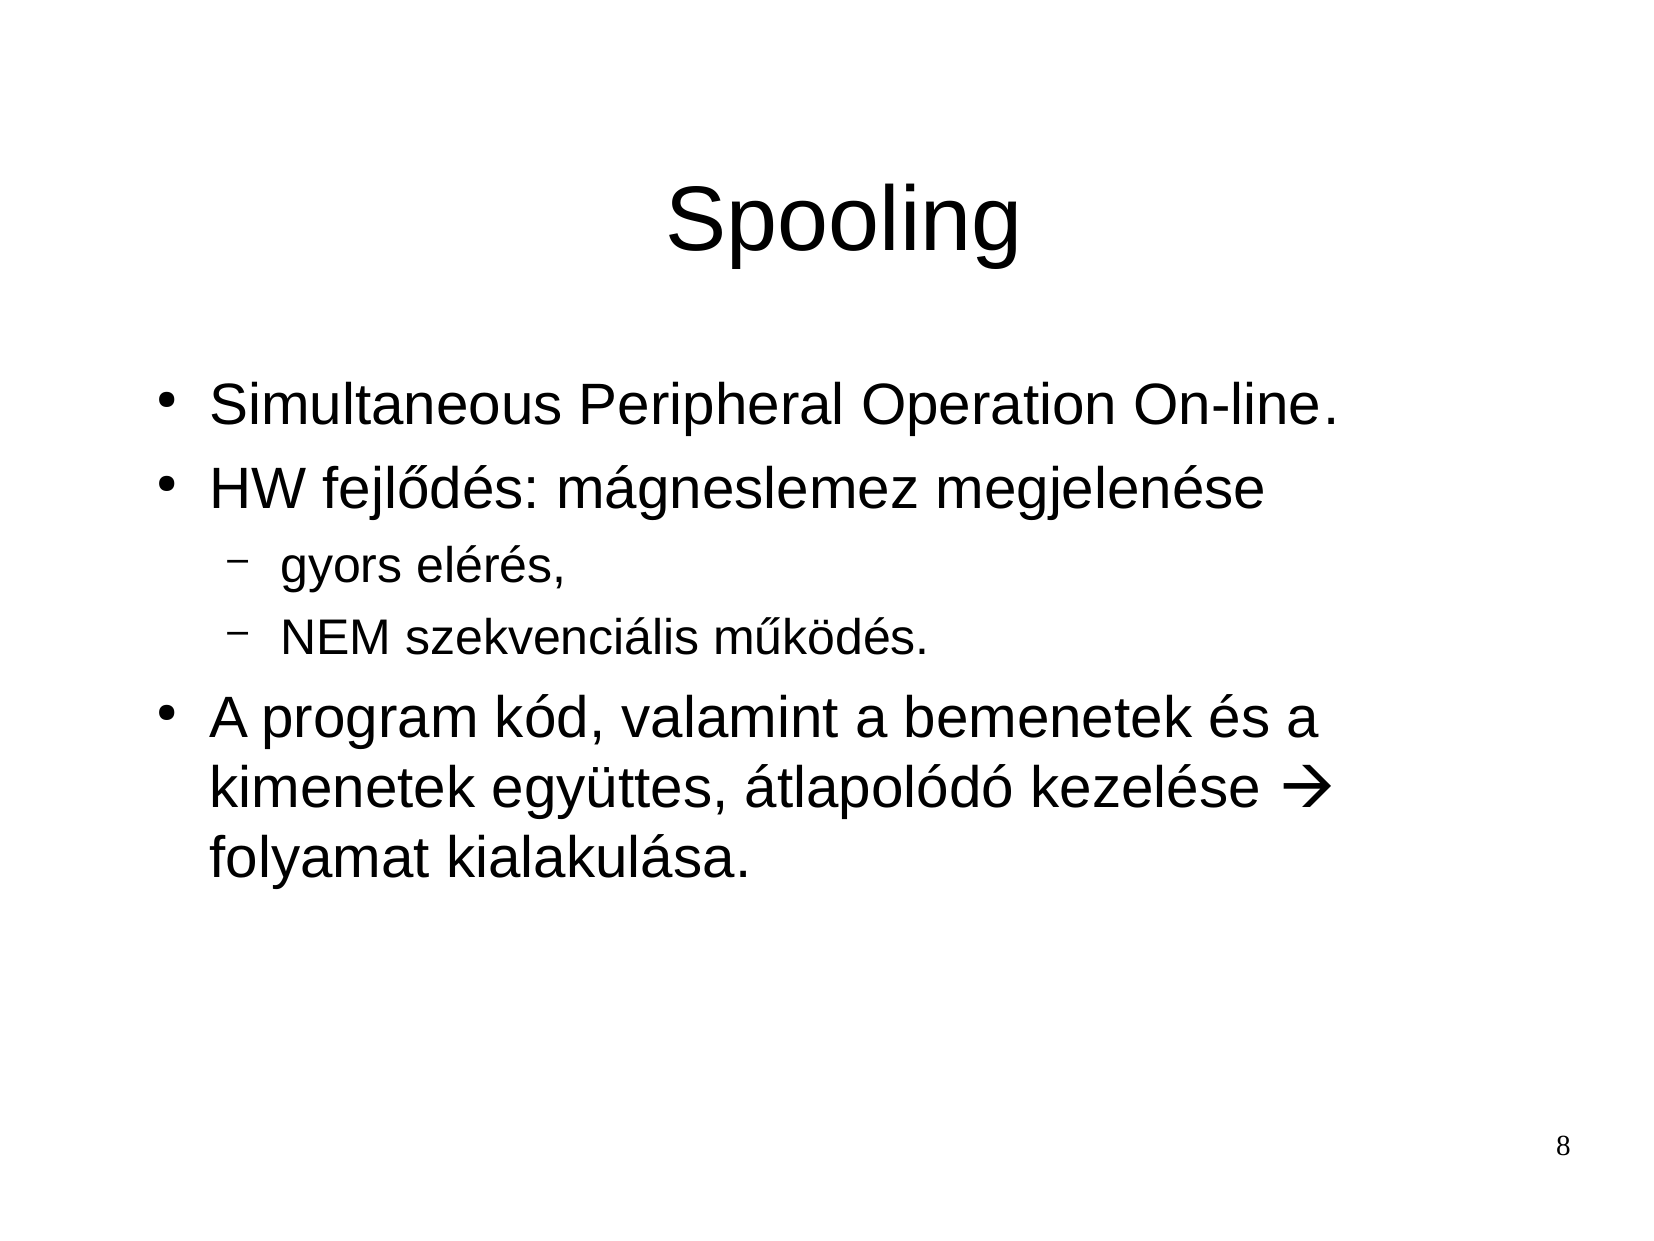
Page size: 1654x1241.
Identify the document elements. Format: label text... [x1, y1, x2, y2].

list Simultaneous Peripheral Operation On-line. HW fejlődés: mágneslemez megjelenése gyors elérés, NEM szekvenciális működés. A program kód, valamint a bemenetek és a kimenetek együttes, átlapolódó kezelése  folyamat kialakulása. [124, 358, 1530, 1103]
title Spooling [124, 110, 1530, 317]
